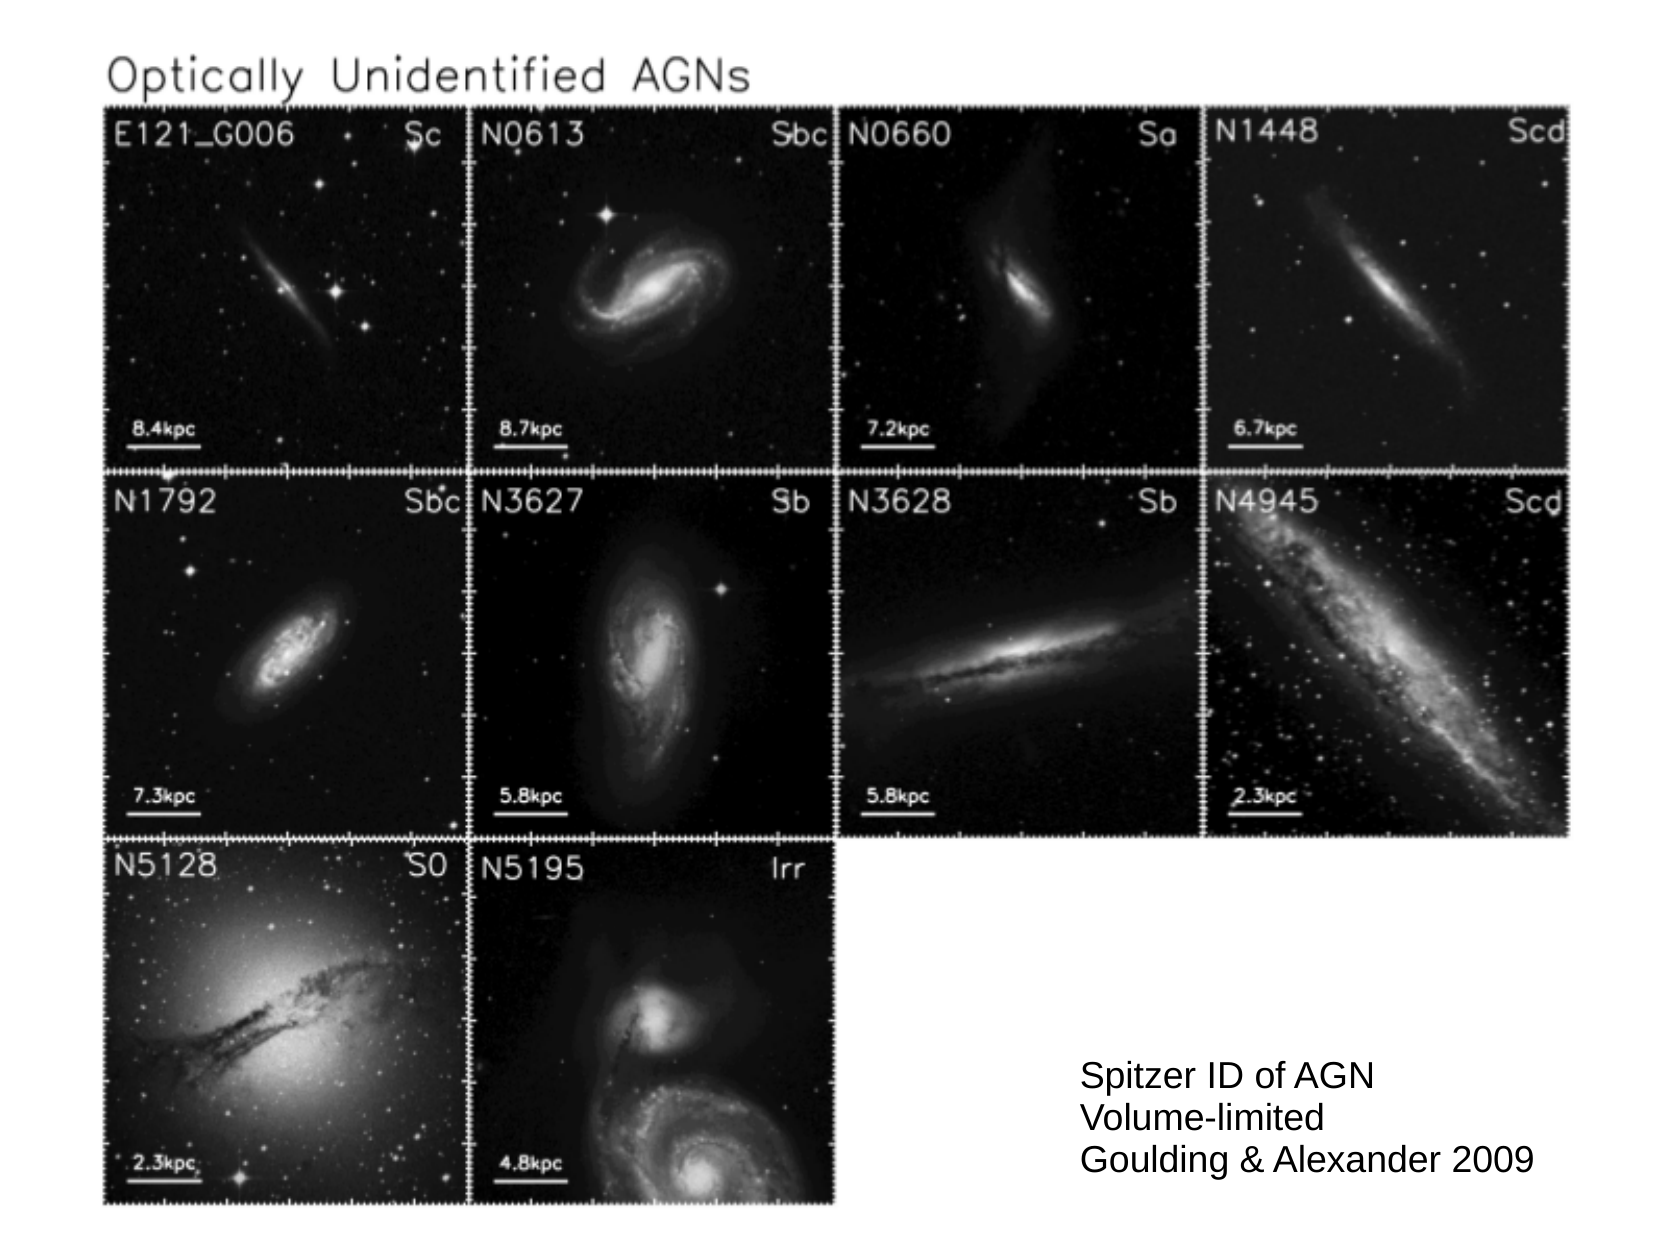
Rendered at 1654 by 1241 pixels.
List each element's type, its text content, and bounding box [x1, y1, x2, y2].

text_box Spitzer ID of AGN Volume-limited Goulding & Alexander 2009 [1065, 1046, 1606, 1230]
picture [70, 40, 1596, 1216]
